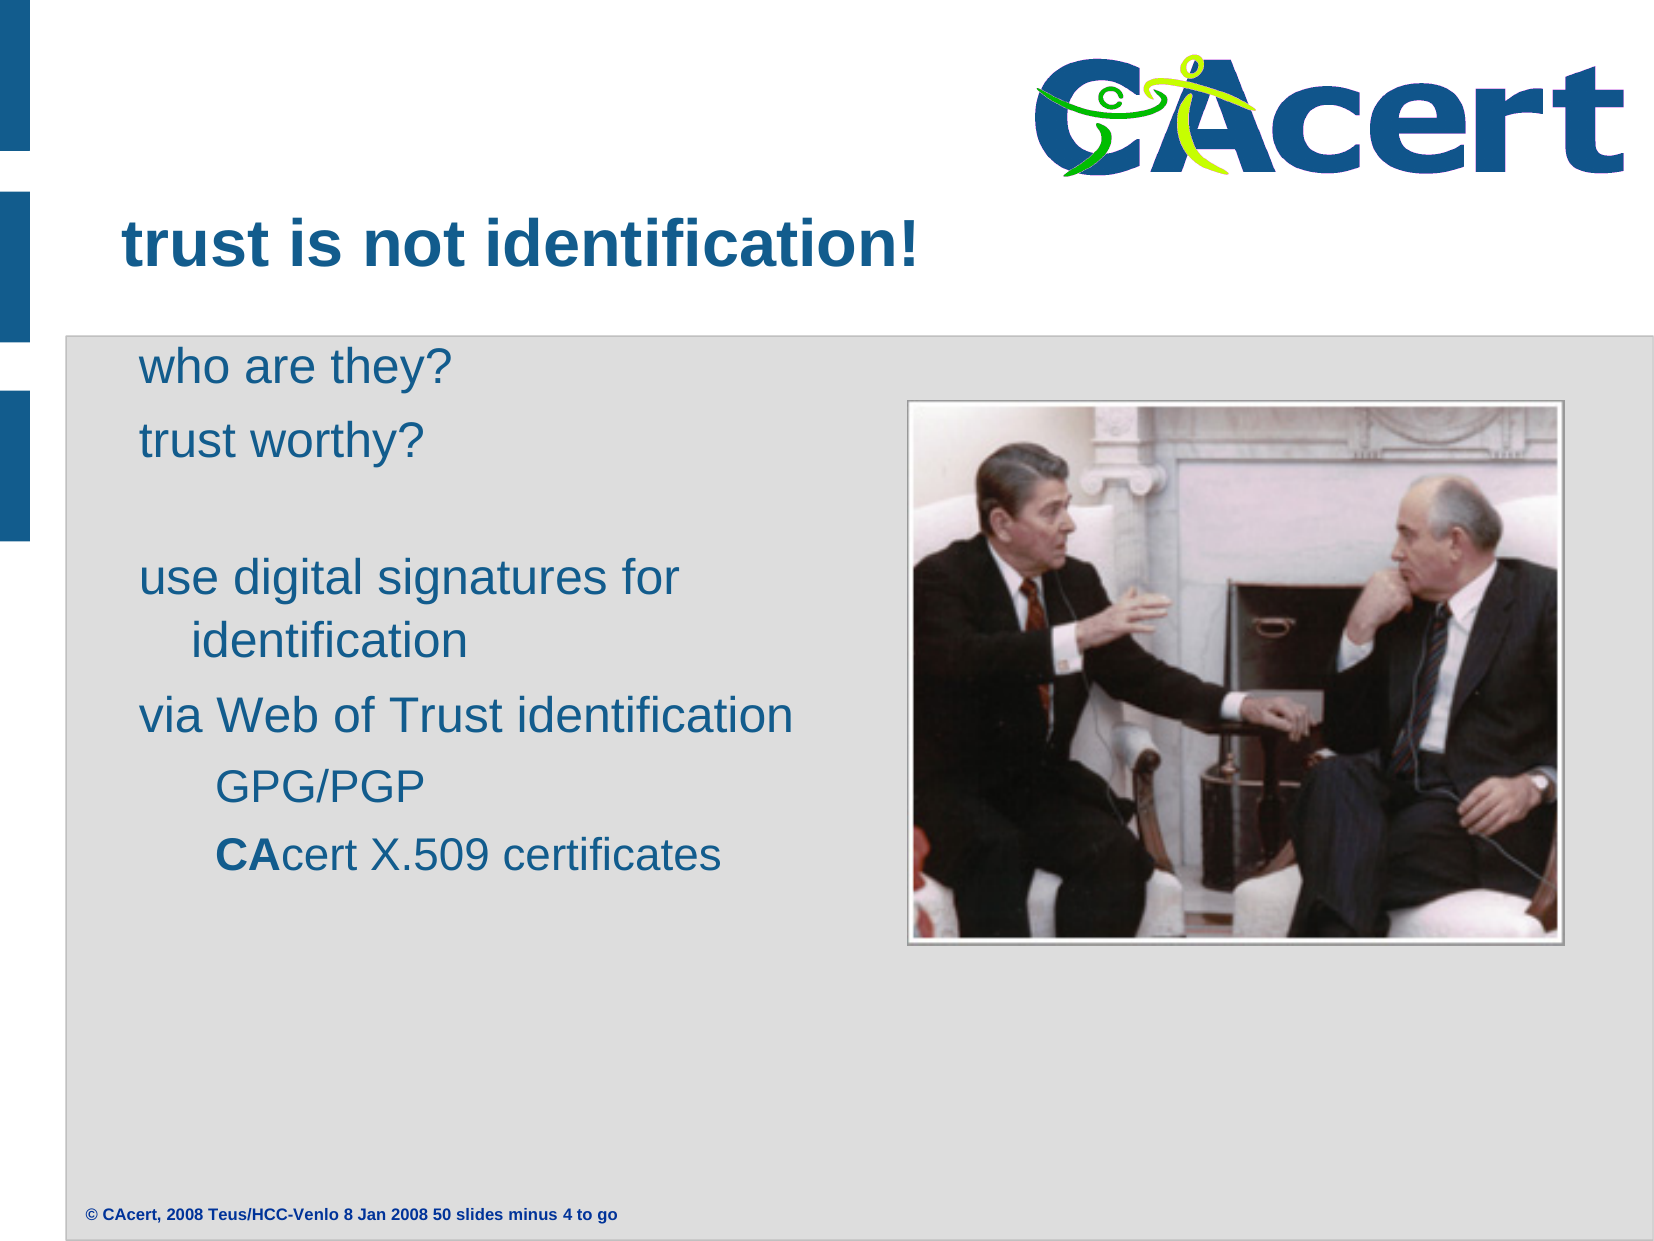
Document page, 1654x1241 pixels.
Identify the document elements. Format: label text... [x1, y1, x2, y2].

picture [907, 400, 1565, 946]
picture [1033, 53, 1625, 178]
title trust is not identification! [121, 184, 1534, 309]
list who are they? trust worthy? use digital signatures for identification via Web of Trust identification GPG/PGP CAcert X.509 certificates [121, 344, 920, 1104]
